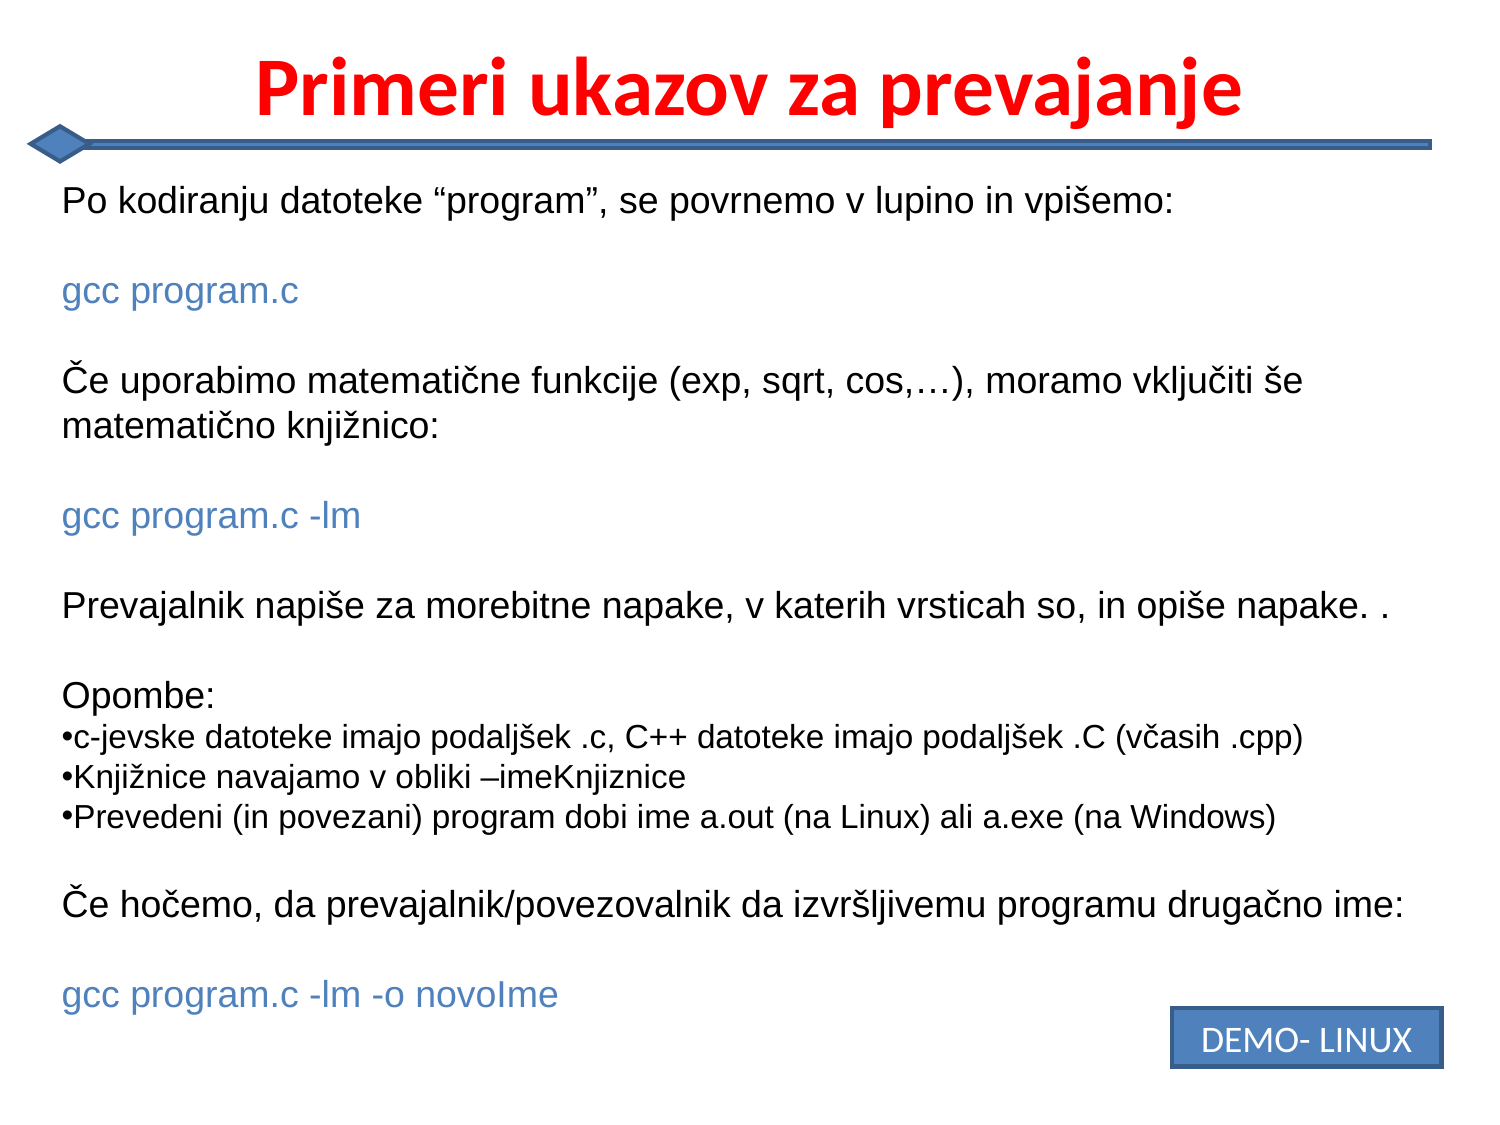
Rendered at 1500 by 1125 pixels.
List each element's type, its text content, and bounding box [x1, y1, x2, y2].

title Primeri ukazov za prevajanje [75, 23, 1426, 141]
text_box DEMO- LINUX [1171, 1007, 1442, 1067]
text_box Po kodiranju datoteke “program”, se povrnemo v lupino in vpišemo: gcc program.c Če uporabimo matematične funkcije (exp, sqrt, cos,…), moramo vključiti še matematično knjižnico: gcc program.c -lm Prevajalnik napiše za morebitne napake, v katerih vrsticah so, in opiše napake. . Opombe: c-jevske datoteke imajo podaljšek .c, C++ datoteke imajo podaljšek .C (včasih .cpp) Knjižnice navajamo v obliki –imeKnjiznice Prevedeni (in povezani) program dobi ime a.out (na Linux) ali a.exe (na Windows) Če hočemo, da prevajalnik/povezovalnik da izvršljivemu programu drugačno ime: gcc program.c -lm -o novoIme [46, 168, 1454, 1024]
